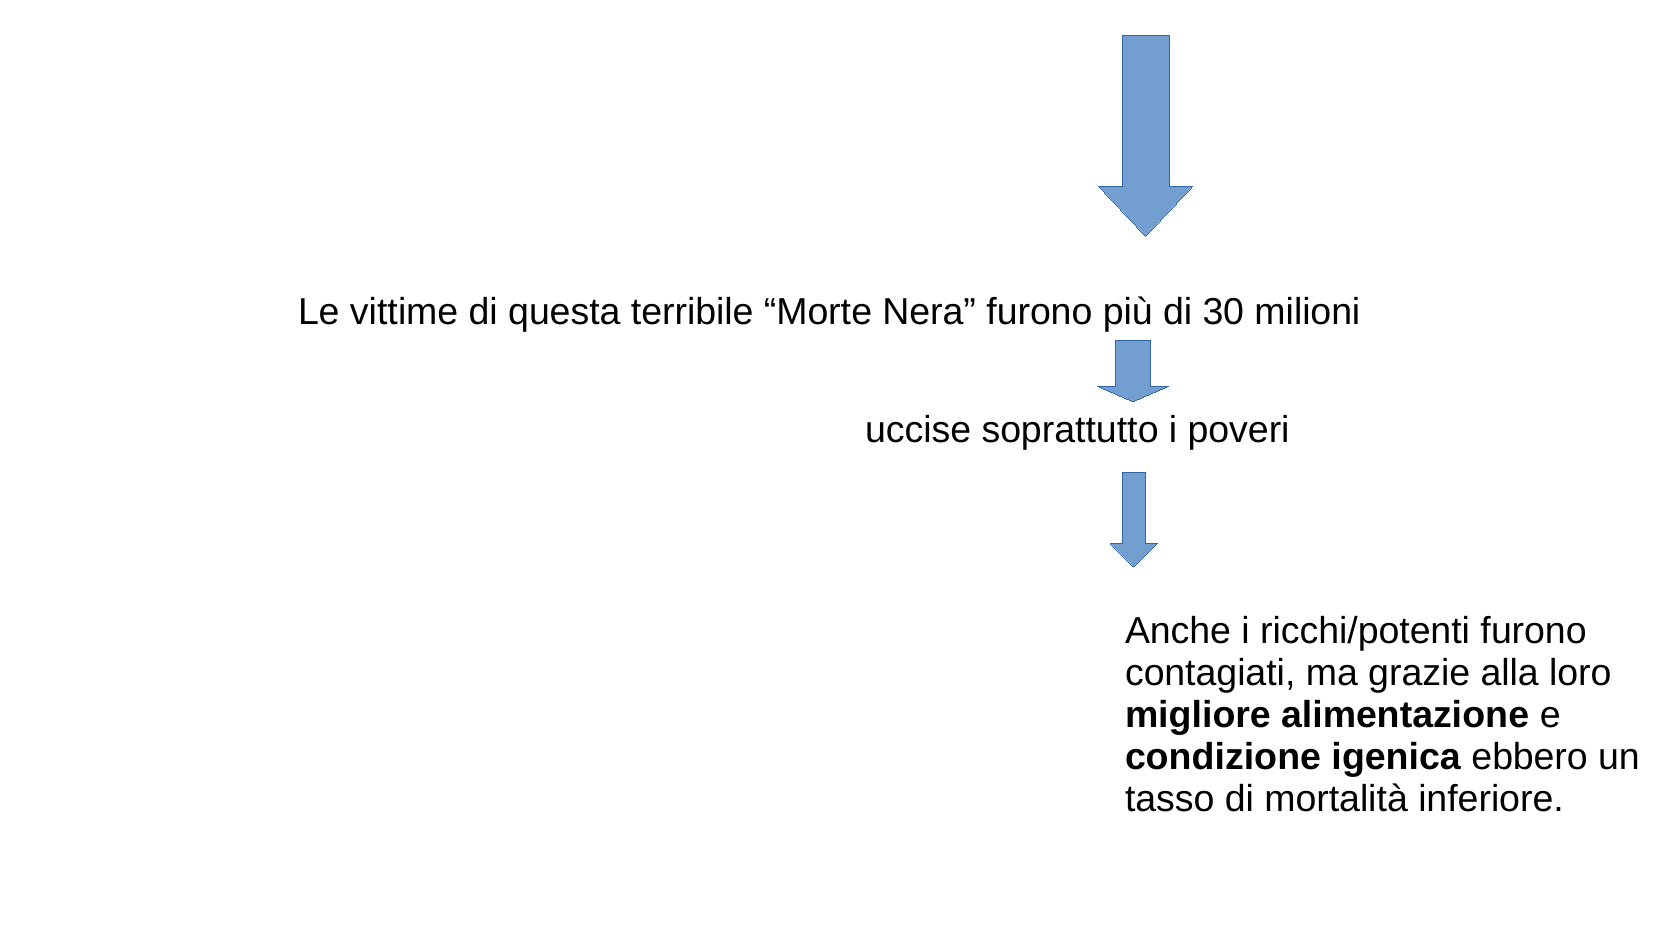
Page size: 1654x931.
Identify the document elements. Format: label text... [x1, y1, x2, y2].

text_box [1097, 340, 1169, 402]
text_box uccise soprattutto i poveri [850, 401, 1305, 459]
text_box Le vittime di questa terribile “Morte Nera” furono più di 30 milioni [283, 283, 1376, 341]
text_box [1110, 472, 1158, 567]
text_box Anche i ricchi/potenti furono contagiati, ma grazie alla loro migliore alimentazione e condizione igenica ebbero un tasso di mortalità inferiore. [1110, 602, 1654, 870]
text_box [1098, 35, 1193, 237]
